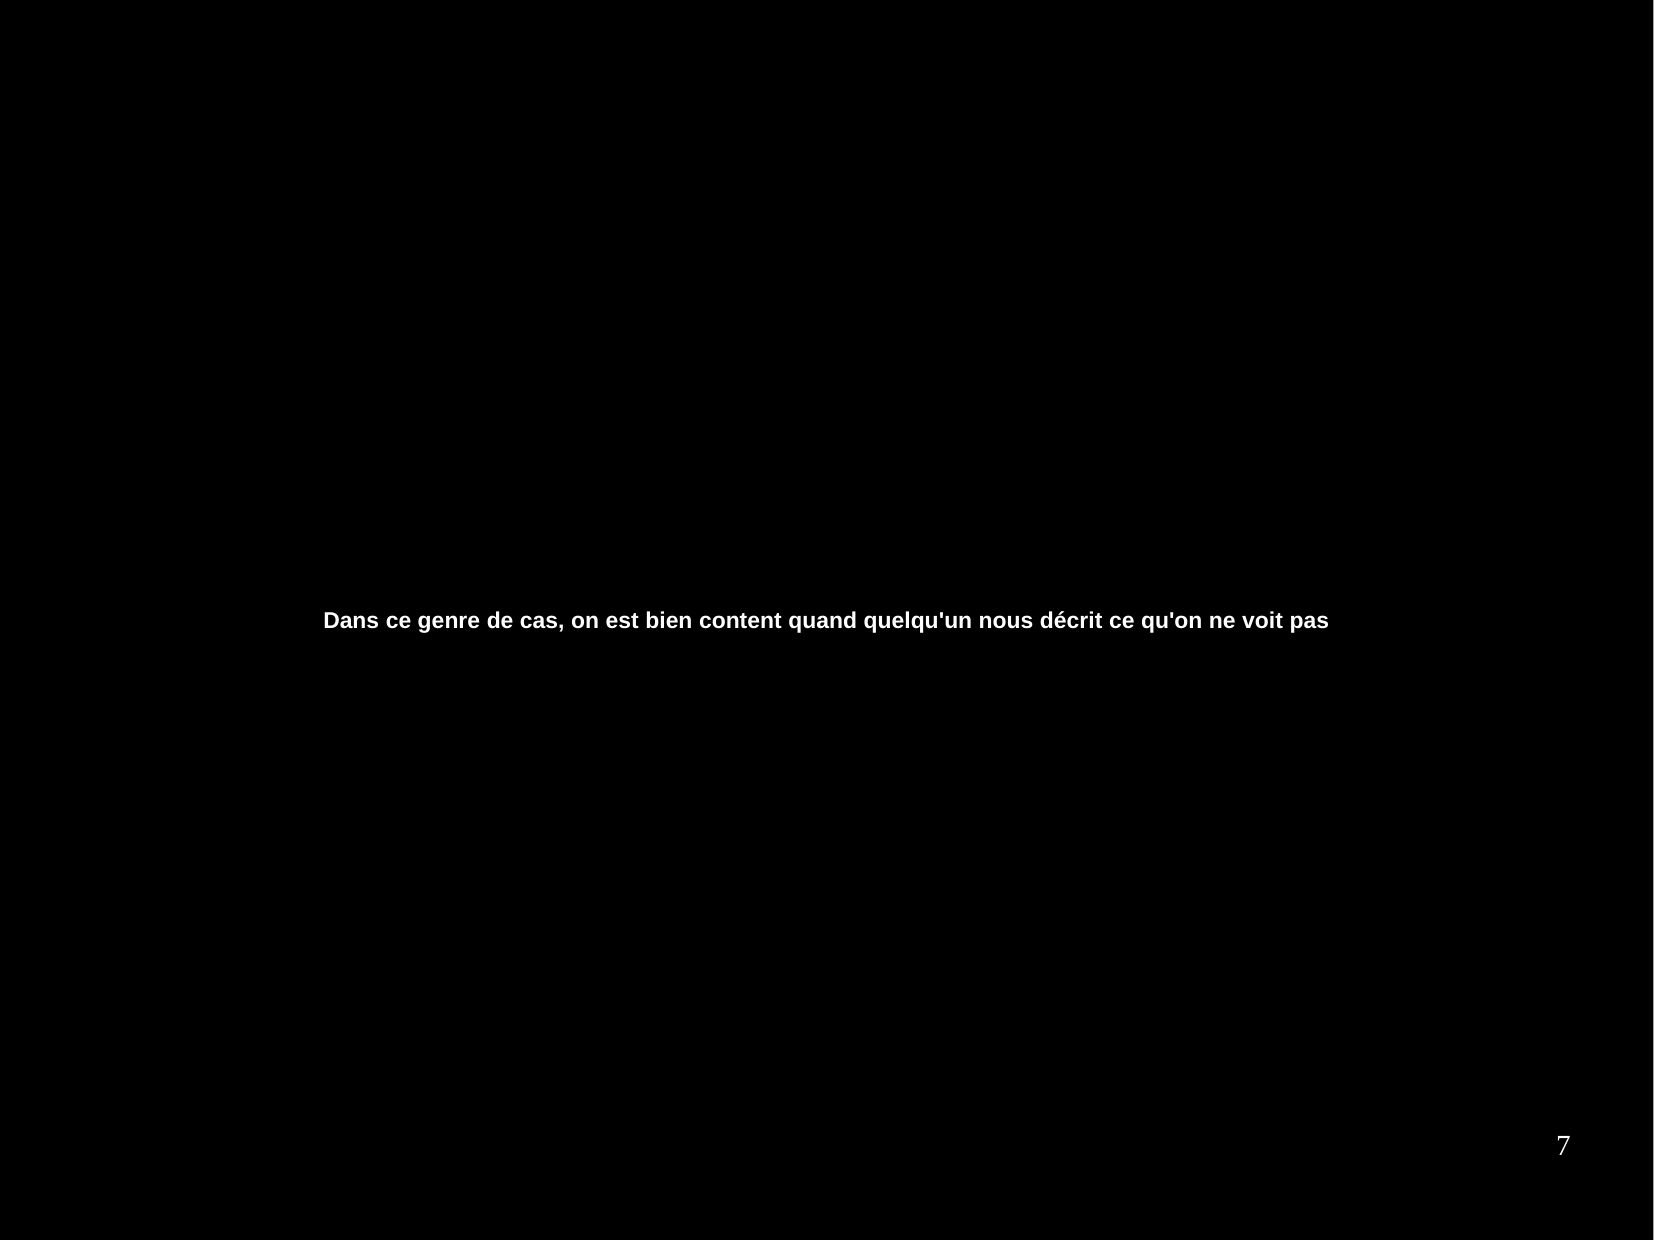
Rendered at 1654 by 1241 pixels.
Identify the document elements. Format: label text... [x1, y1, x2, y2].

text_box Dans ce genre de cas, on est bien content quand quelqu'un nous décrit ce qu'on ne voit pas [308, 599, 1345, 641]
